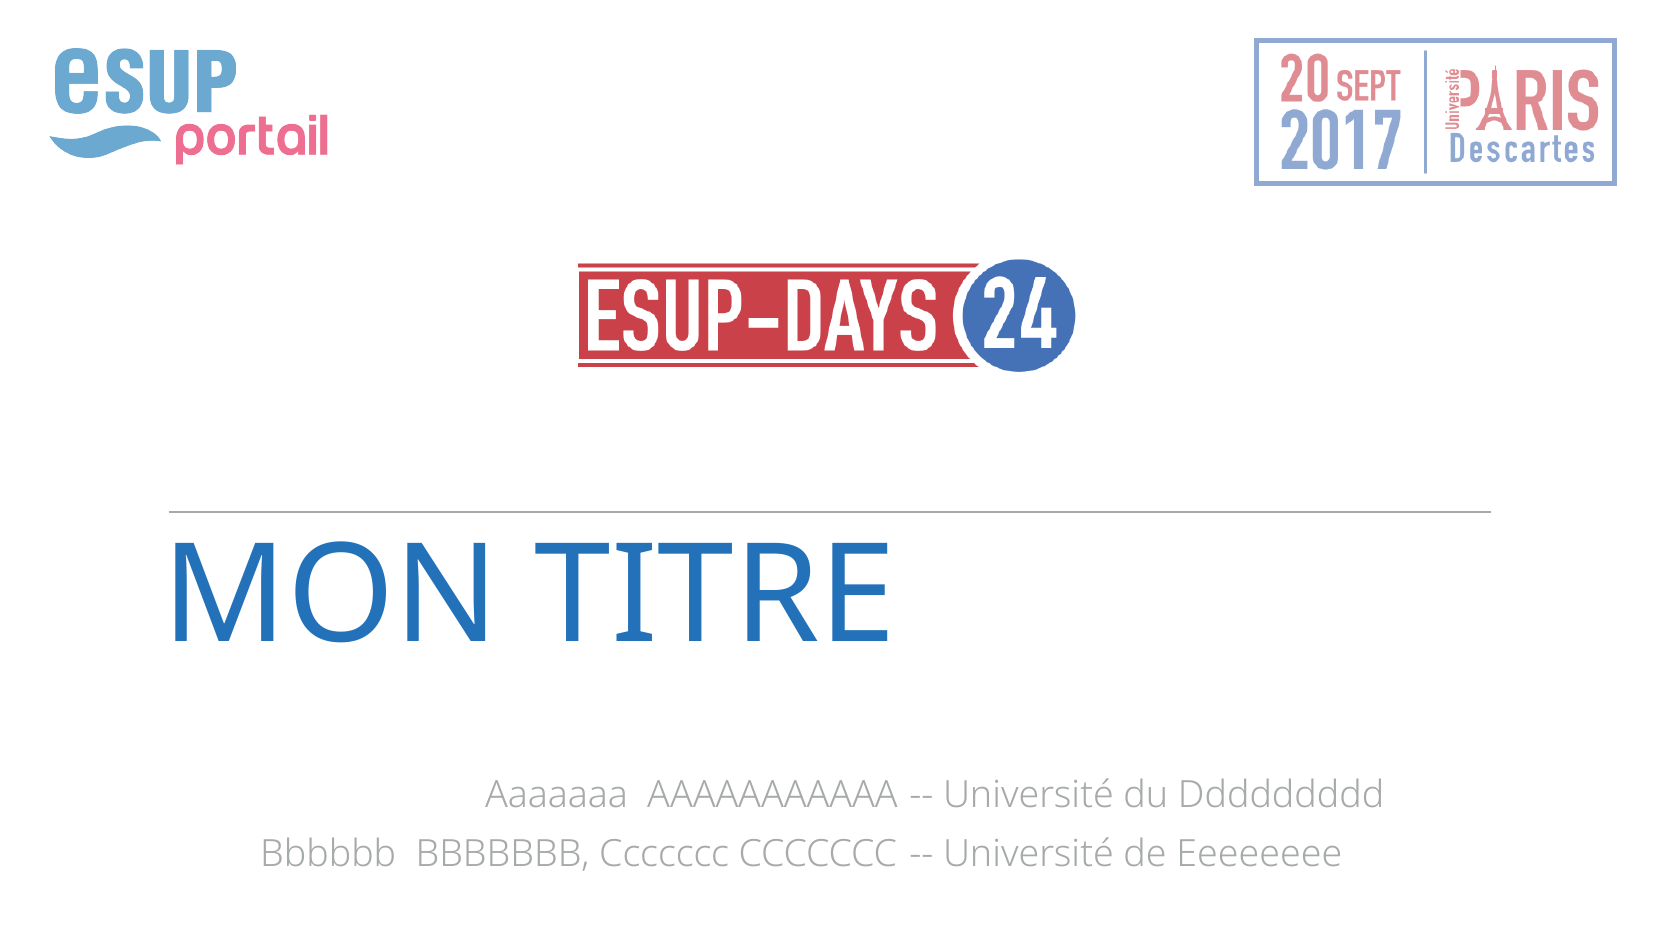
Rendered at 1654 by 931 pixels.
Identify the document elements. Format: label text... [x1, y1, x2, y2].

picture [572, 252, 1081, 378]
text_box -- Université de Eeeeeeee [909, 826, 1406, 883]
text_box [1216, 26, 1630, 213]
text_box MON TITRE [162, 494, 1486, 814]
text_box Bbbbbb BBBBBBB, Ccccccc CCCCCCC [23, 826, 898, 883]
text_box -- Université du Ddddddddd [909, 767, 1406, 824]
text_box Aaaaaaa AAAAAAAAAAA [23, 767, 898, 824]
text_box [35, 23, 390, 201]
